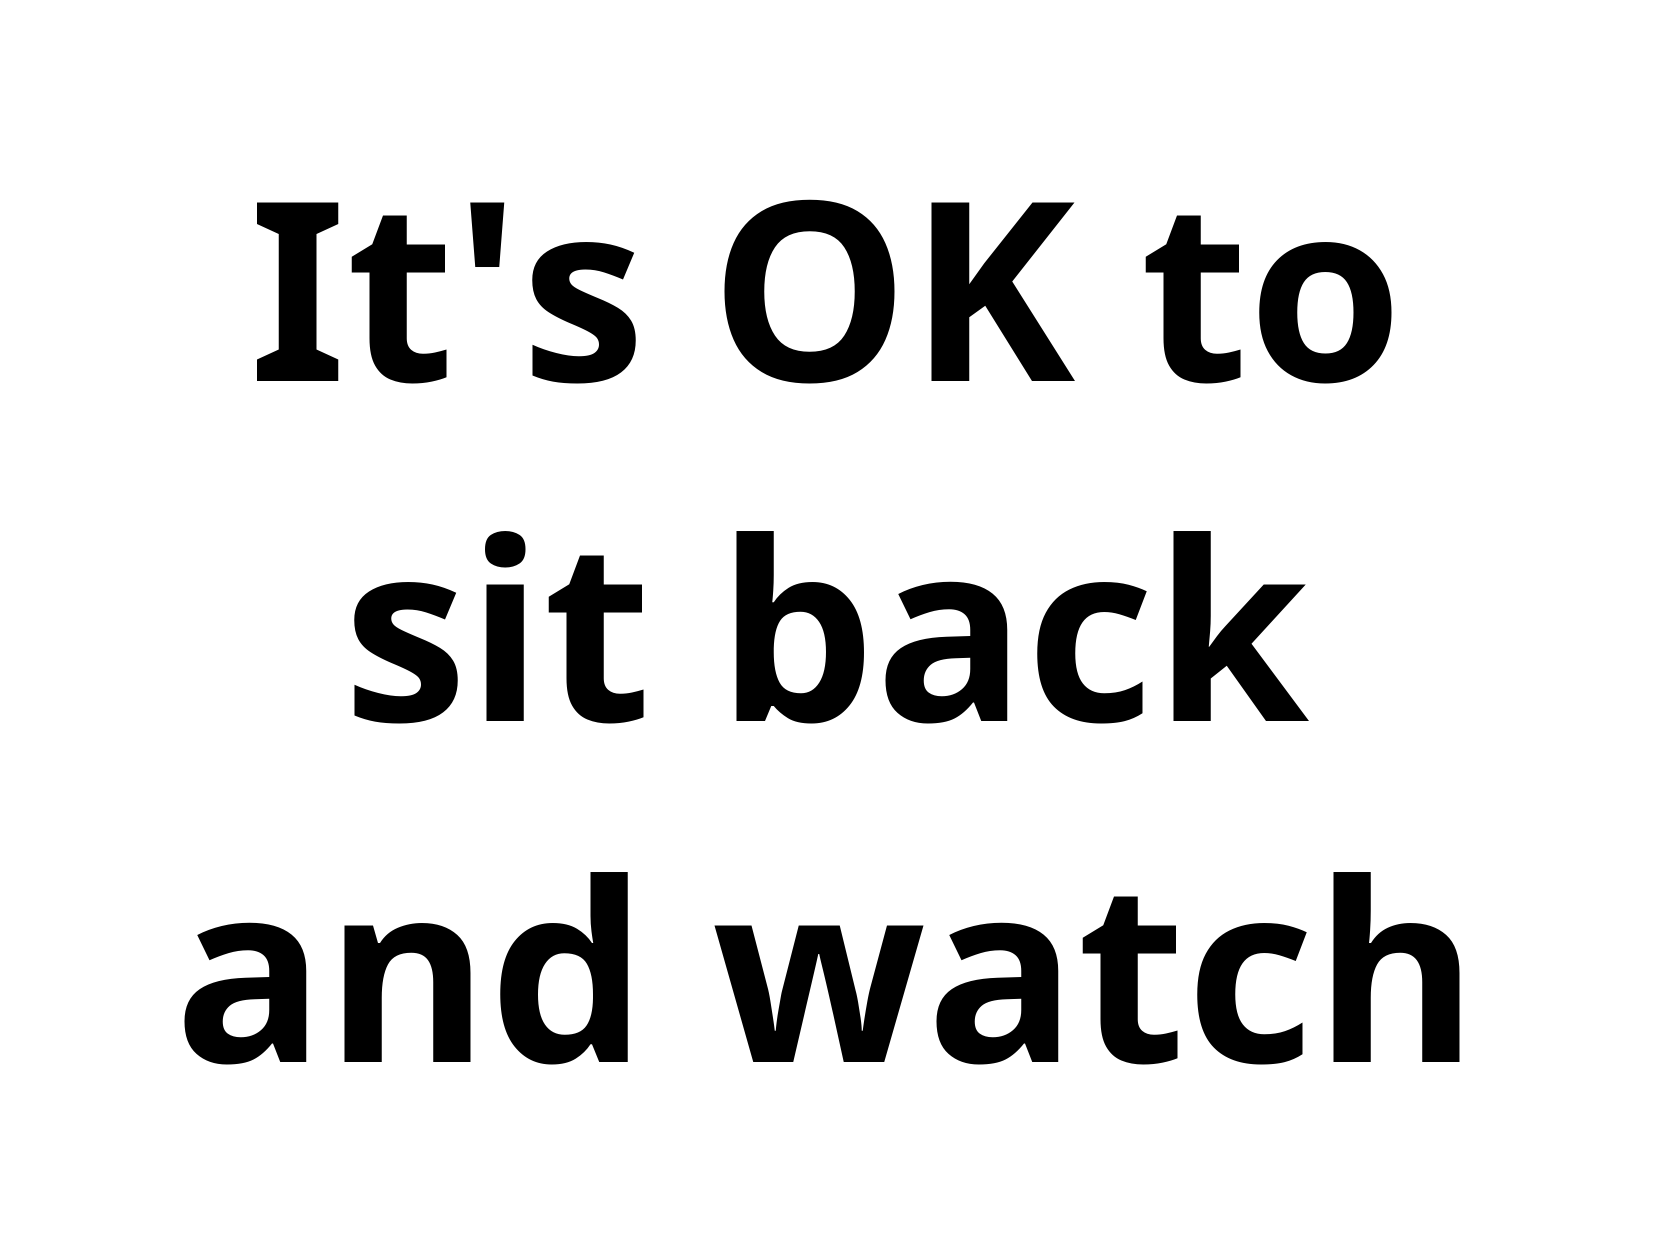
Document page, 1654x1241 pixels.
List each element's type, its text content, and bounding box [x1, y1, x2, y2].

title It's OK to sit back and watch [82, 49, 1571, 1201]
